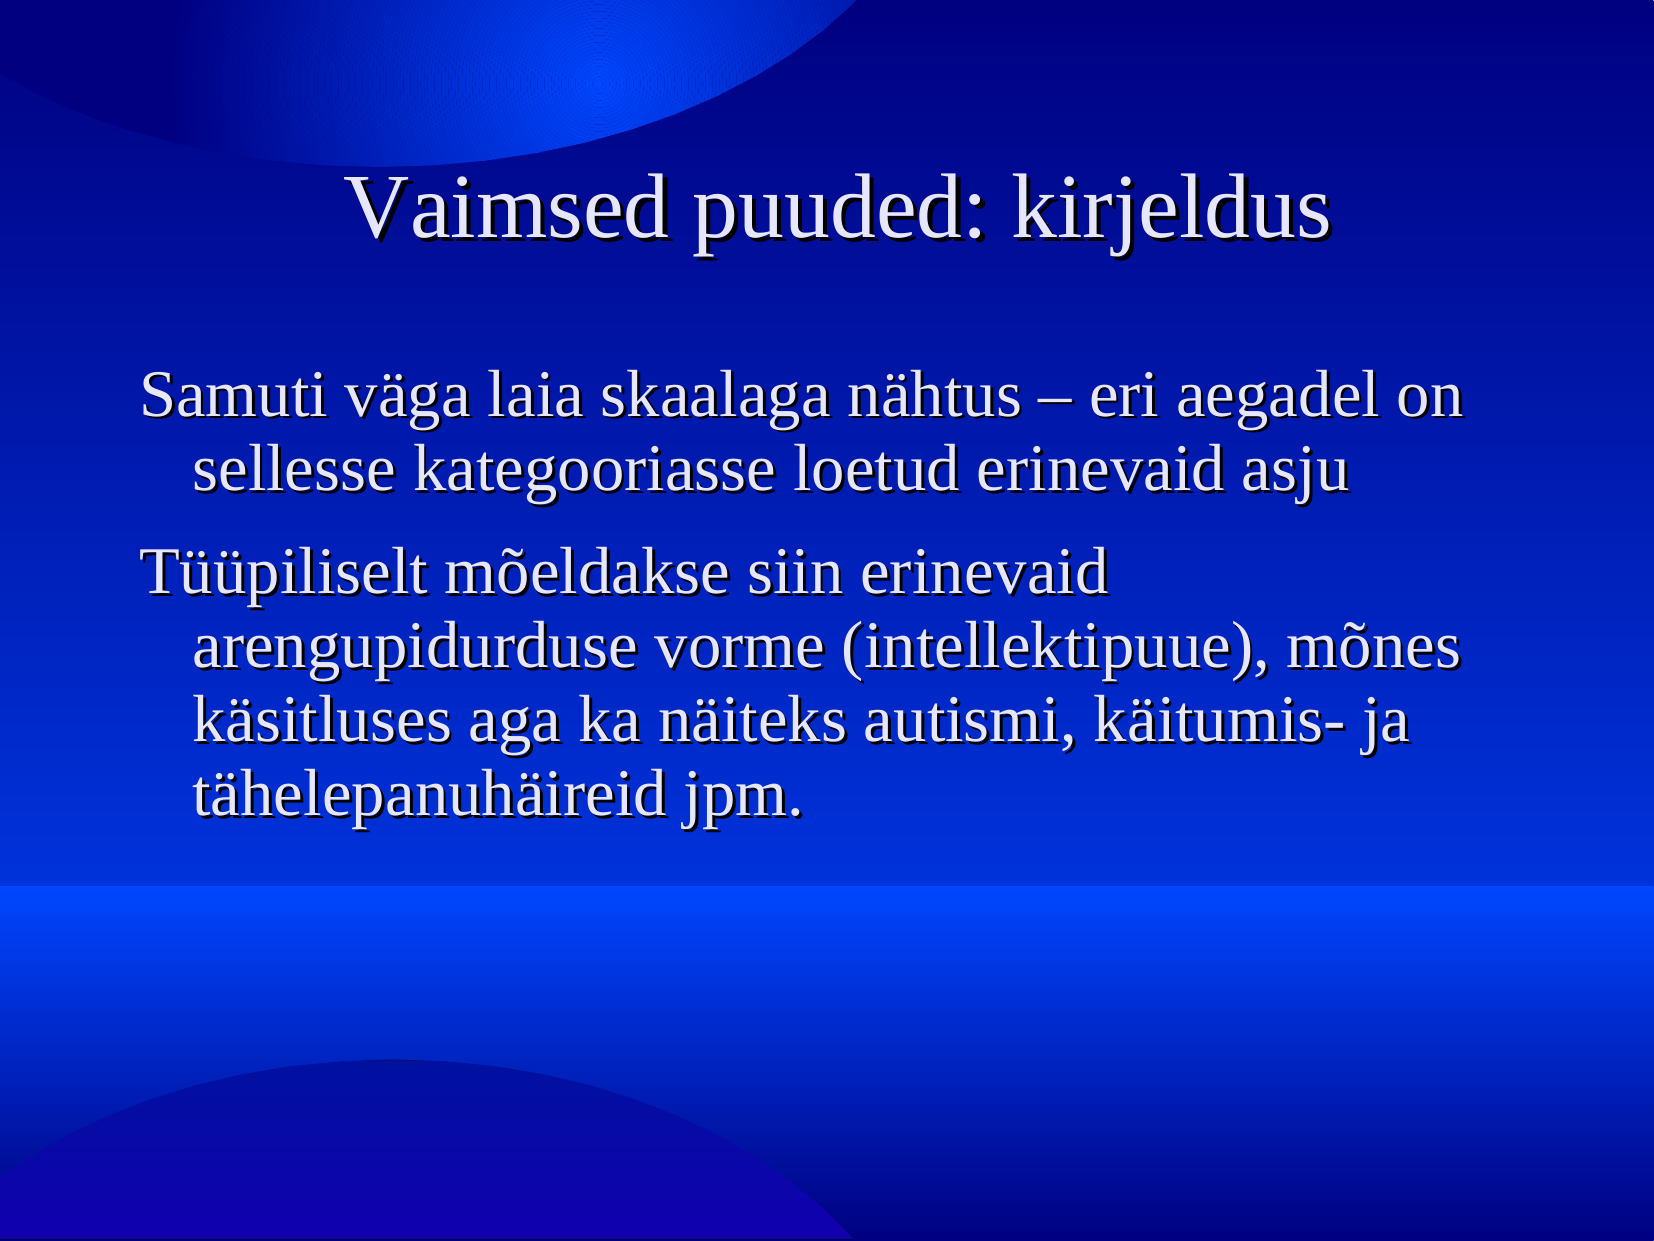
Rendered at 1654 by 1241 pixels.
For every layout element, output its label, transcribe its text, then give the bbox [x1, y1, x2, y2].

title Vaimsed puuded: kirjeldus [121, 102, 1534, 311]
list Samuti väga laia skaalaga nähtus – eri aegadel on sellesse kategooriasse loetud erinevaid asju Tüüpiliselt mõeldakse siin erinevaid arengupidurduse vorme (intellektipuue), mõnes käsitluses aga ka näiteks autismi, käitumis- ja tähelepanuhäireid jpm. [121, 356, 1534, 1138]
